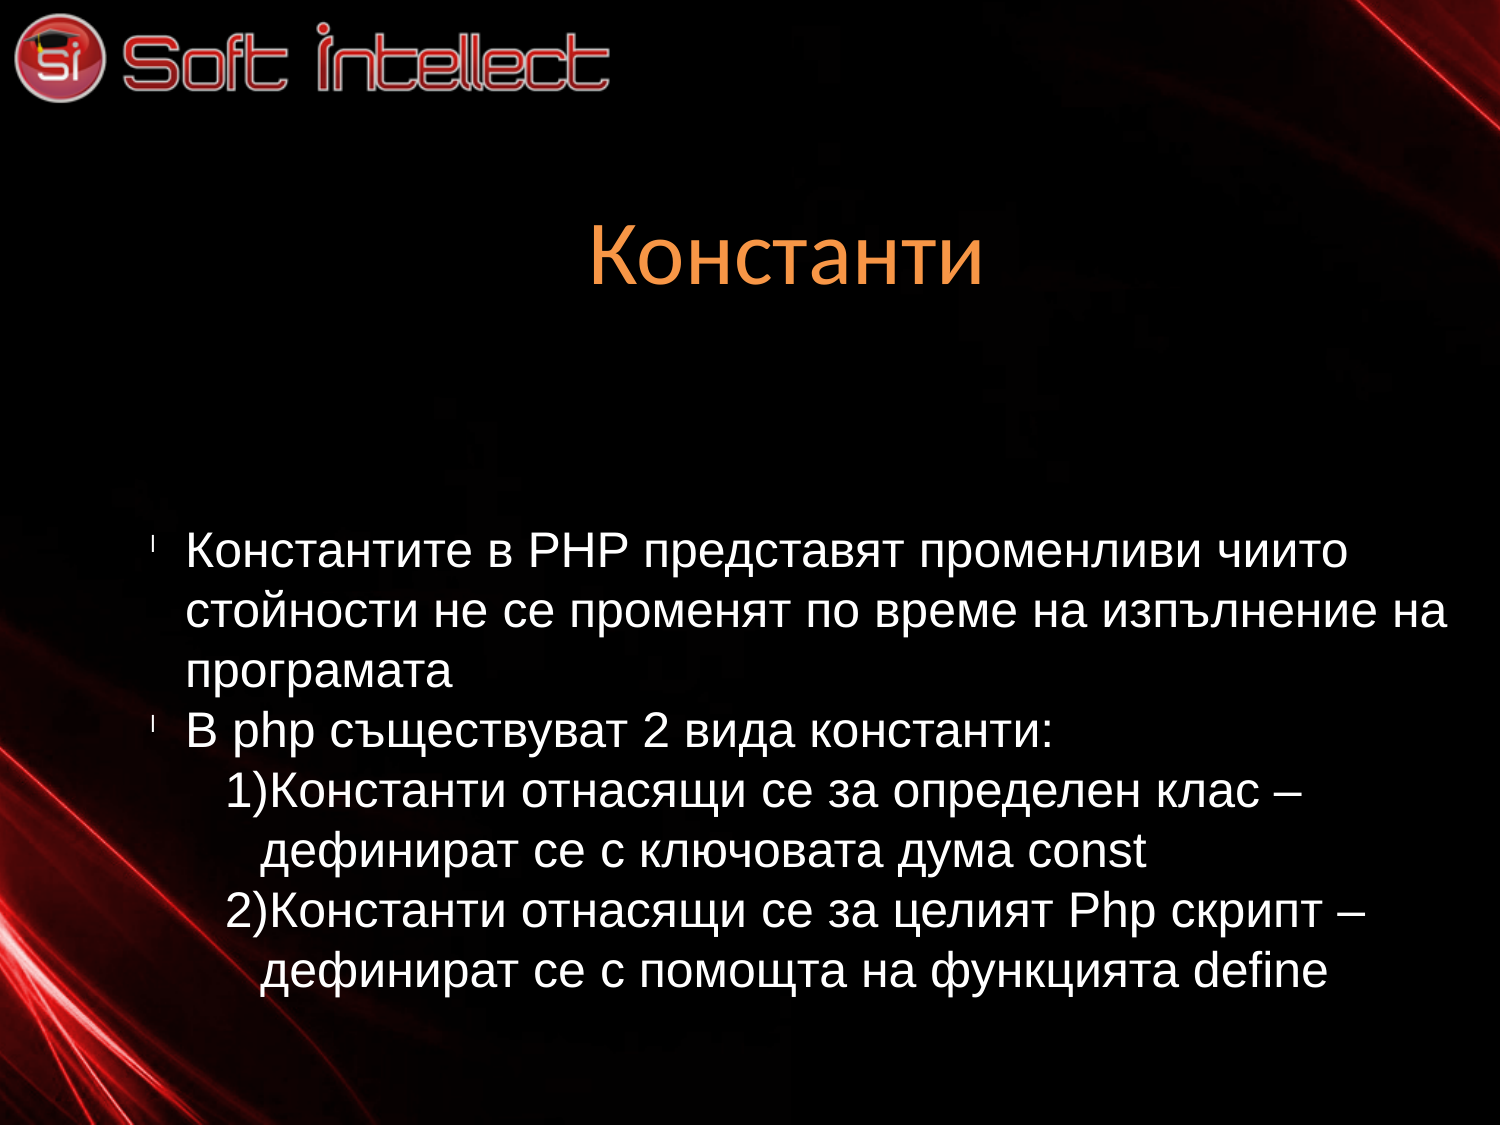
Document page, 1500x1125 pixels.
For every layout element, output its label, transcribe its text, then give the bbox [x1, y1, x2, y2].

picture [0, 0, 1500, 1125]
text_box Константи [150, 127, 1425, 368]
text_box Константите в PHP представят променливи чиито стойности не се променят по време на изпълнение на програмата В php съществуват 2 вида константи: Константи отнасящи се за определен клас – дефинират се с ключовата дума const Константи отнасящи се за целият Php скрипт – дефинират се с помощта на функцията define [135, 510, 1470, 1125]
